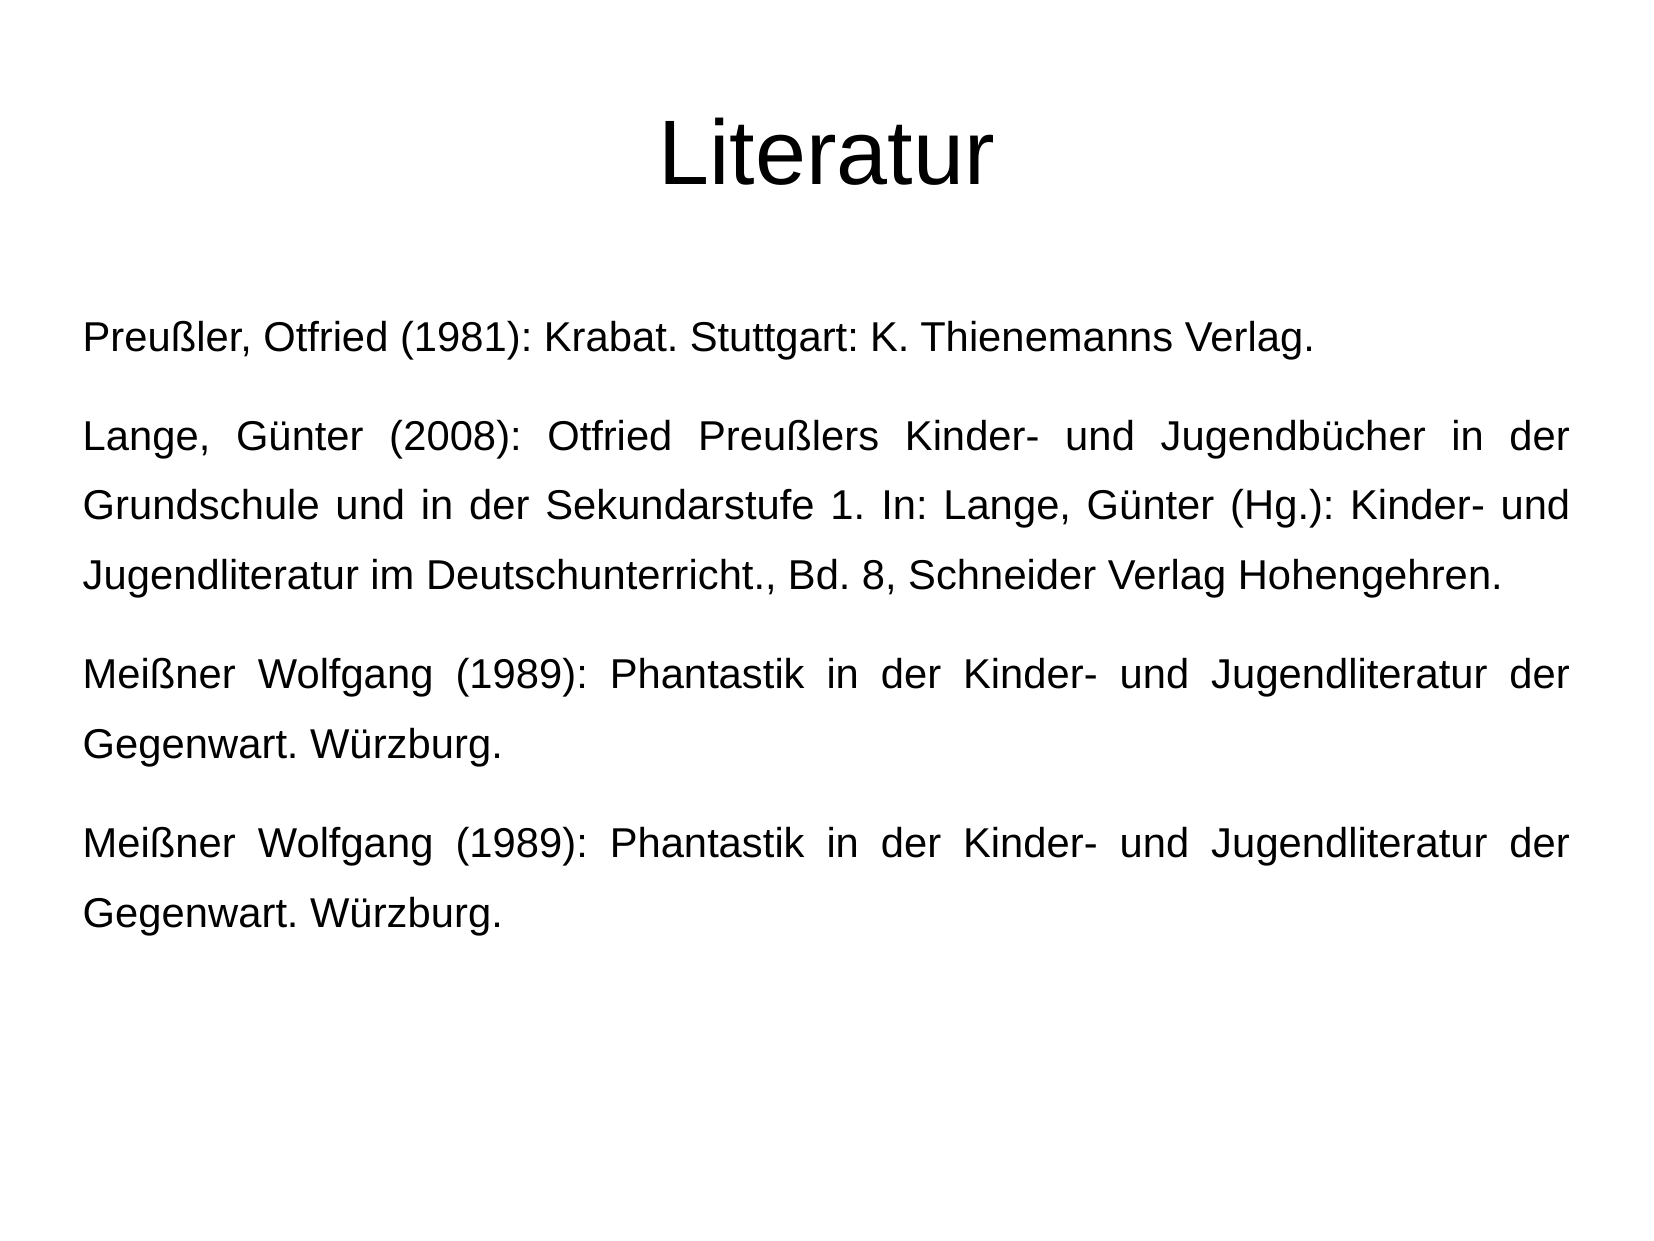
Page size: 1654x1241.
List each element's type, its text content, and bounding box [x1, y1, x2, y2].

list Preußler, Otfried (1981): Krabat. Stuttgart: K. Thienemanns Verlag. Lange, Günter (2008): Otfried Preußlers Kinder- und Jugendbücher in der Grundschule und in der Sekundarstufe 1. In: Lange, Günter (Hg.): Kinder- und Jugendliteratur im Deutschunterricht., Bd. 8, Schneider Verlag Hohengehren. Meißner Wolfgang (1989): Phantastik in der Kinder- und Jugendliteratur der Gegenwart. Würzburg. Meißner Wolfgang (1989): Phantastik in der Kinder- und Jugendliteratur der Gegenwart. Würzburg. [82, 290, 1571, 1109]
title Literatur [82, 49, 1571, 257]
